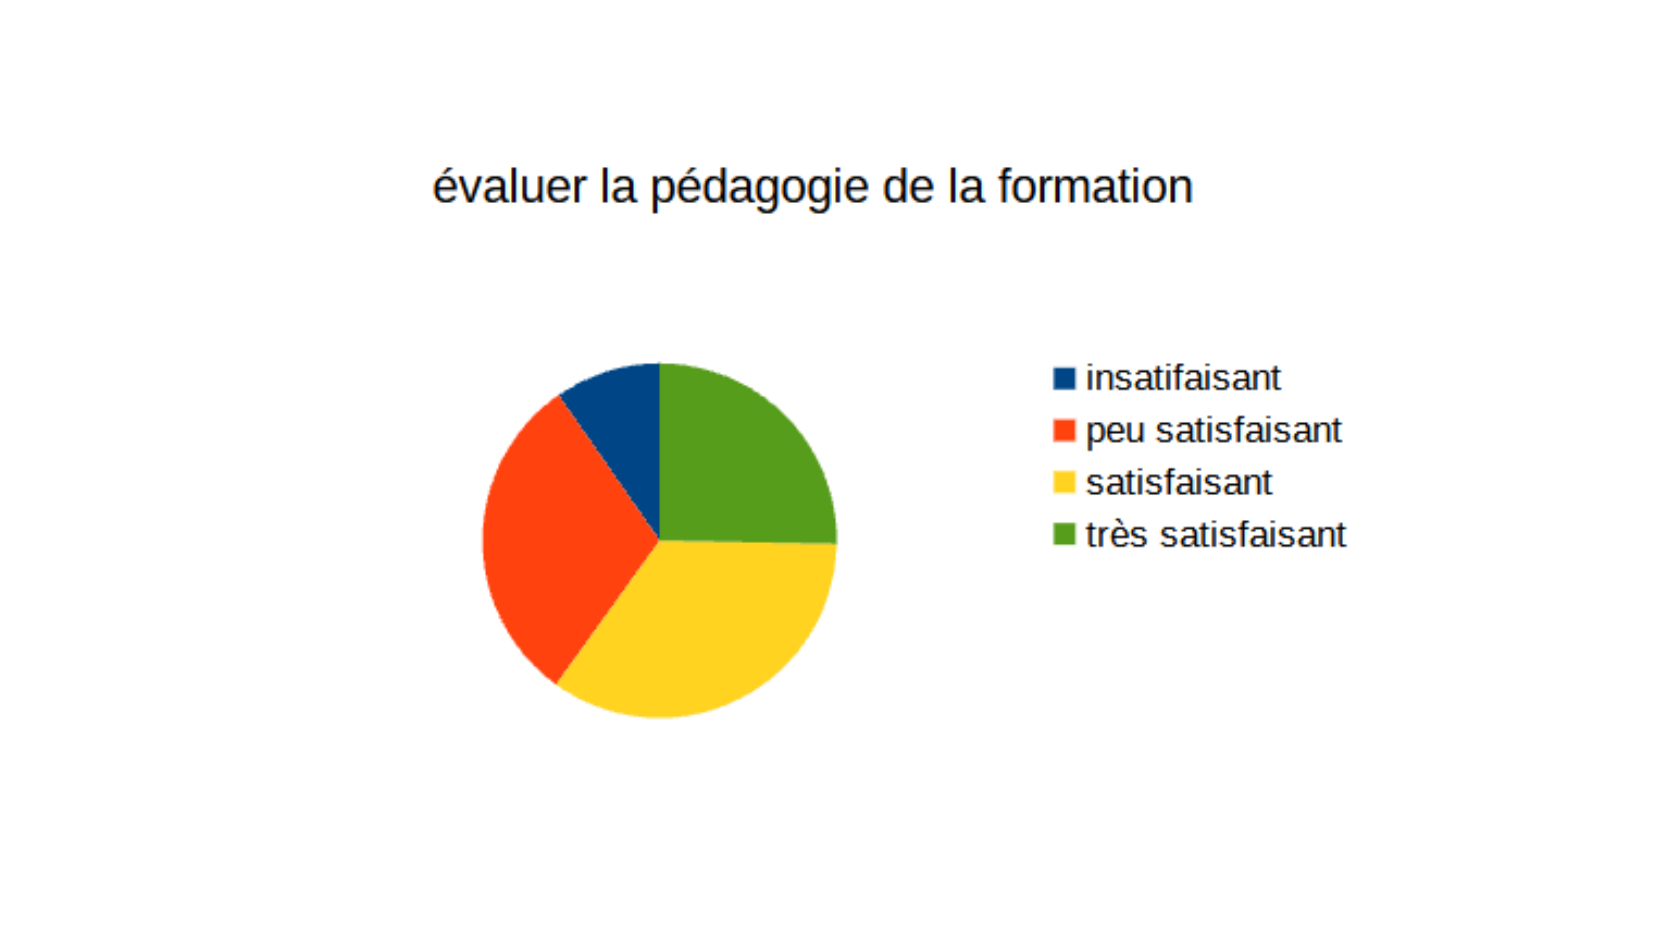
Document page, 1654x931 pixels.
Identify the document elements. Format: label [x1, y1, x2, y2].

picture [236, 118, 1393, 798]
